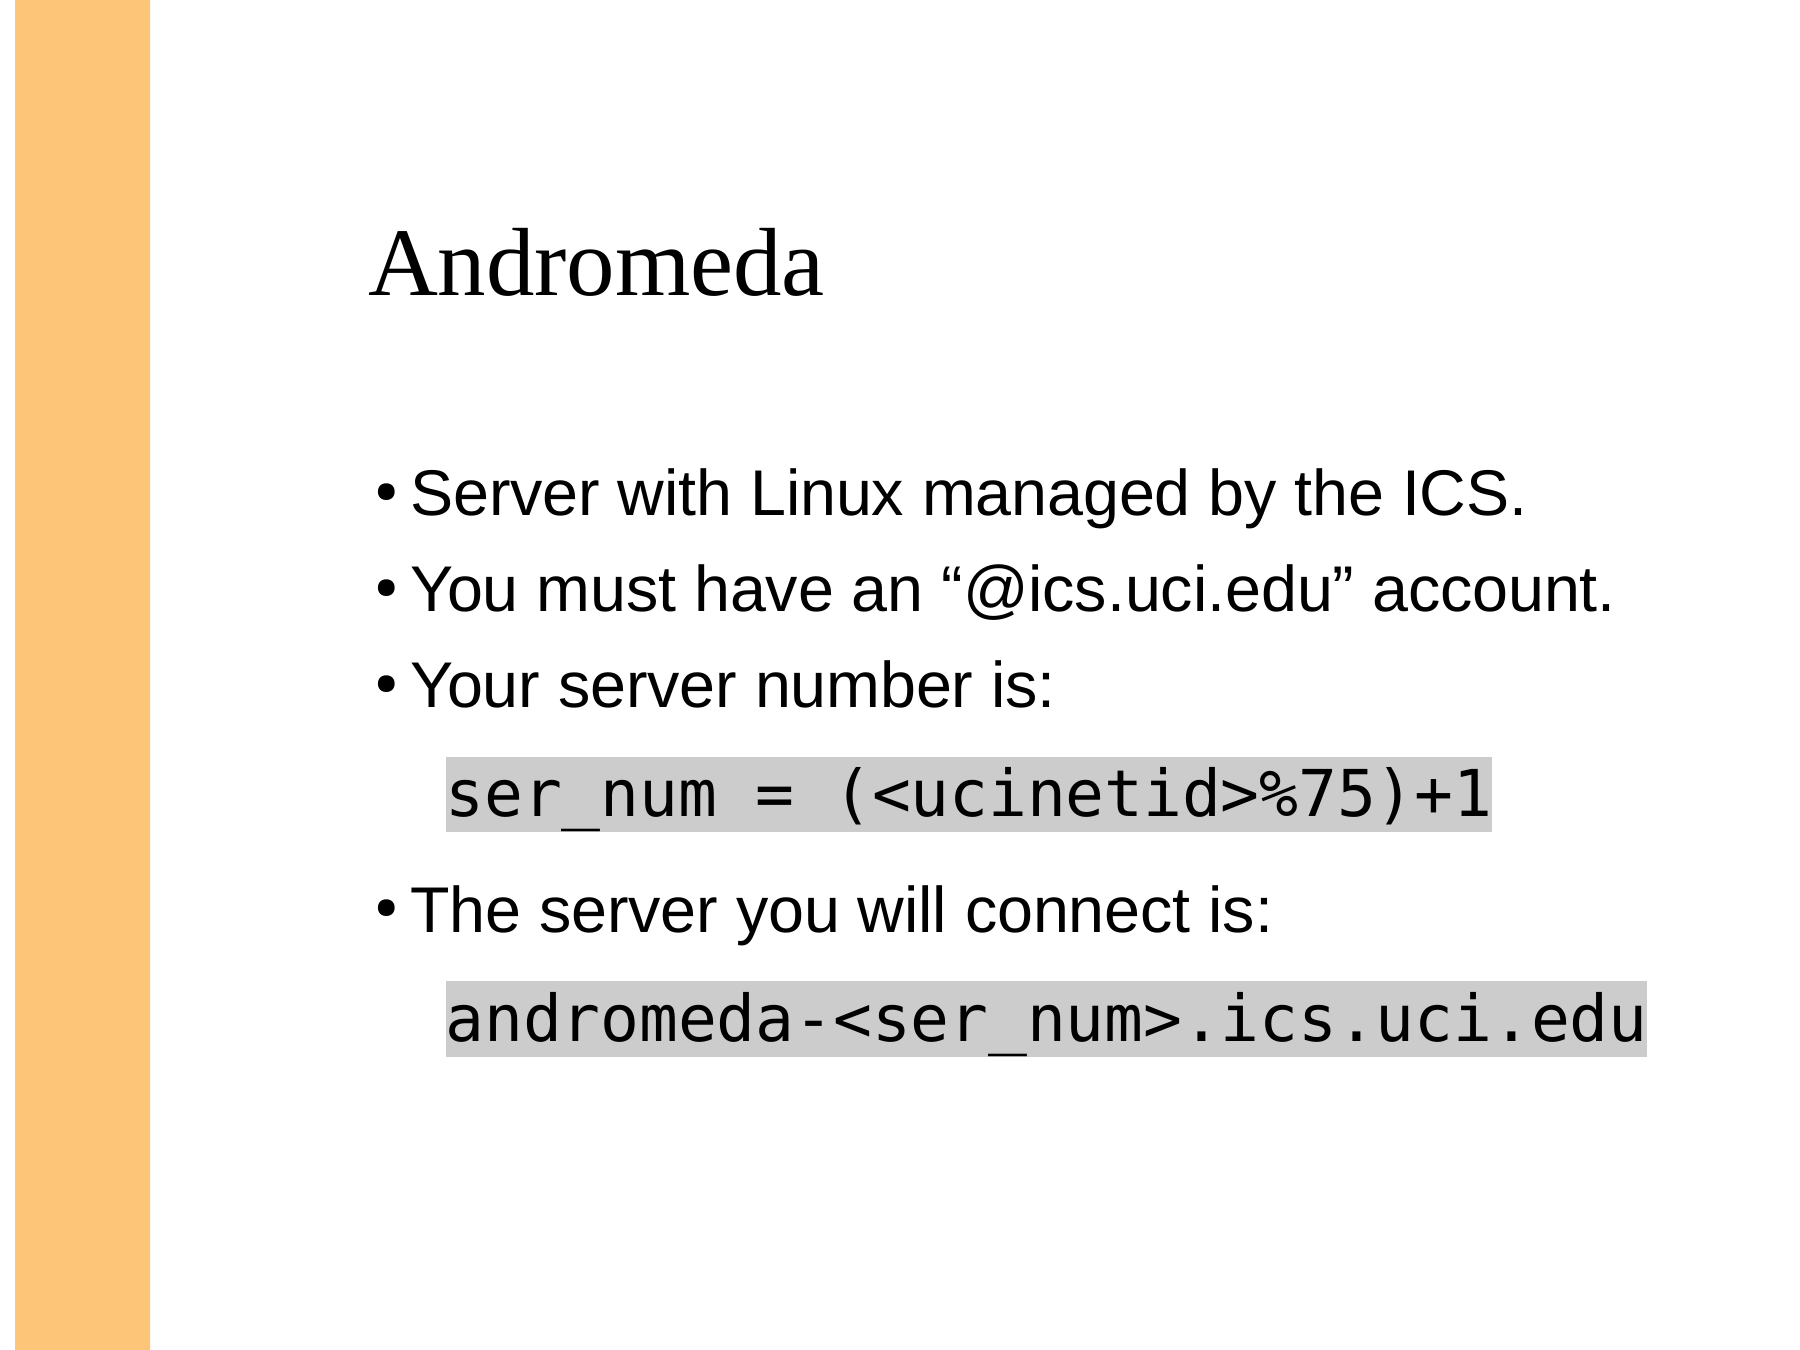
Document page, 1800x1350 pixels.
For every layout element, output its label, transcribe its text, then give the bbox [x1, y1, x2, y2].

text_box Server with Linux managed by the ICS. You must have an “@ics.uci.edu” account. Your server number is: ser_num = (<ucinetid>%75)+1 The server you will connect is: andromeda-<ser_num>.ics.uci.edu [360, 449, 1666, 1081]
subtitle Andromeda [368, 208, 834, 317]
